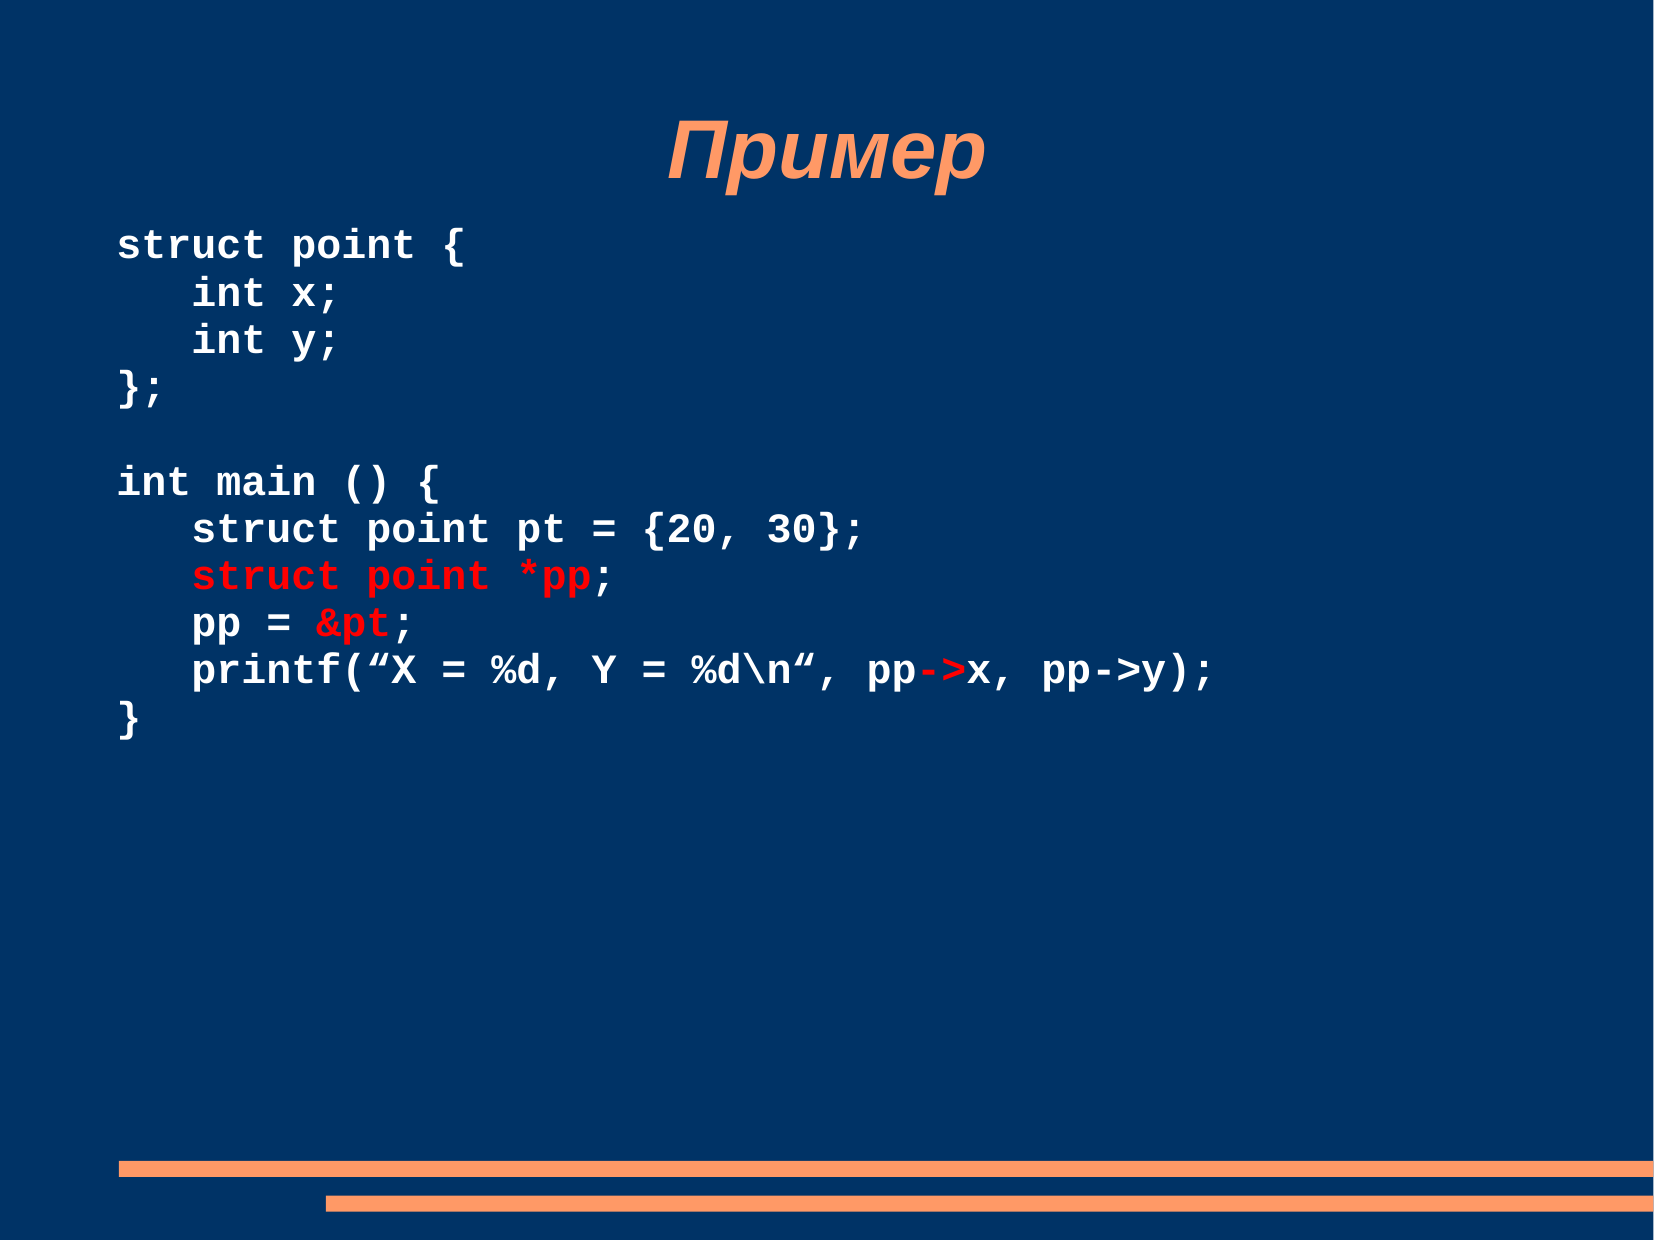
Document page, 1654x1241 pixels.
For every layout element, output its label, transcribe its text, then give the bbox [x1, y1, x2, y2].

text_box struct point { int x; int y; }; int main () { struct point pt = {20, 30}; struct point *pp; pp = &pt; printf(“X = %d, Y = %d\n“, pp->x, pp->y); } [101, 216, 1654, 757]
title Пример [121, 46, 1534, 216]
